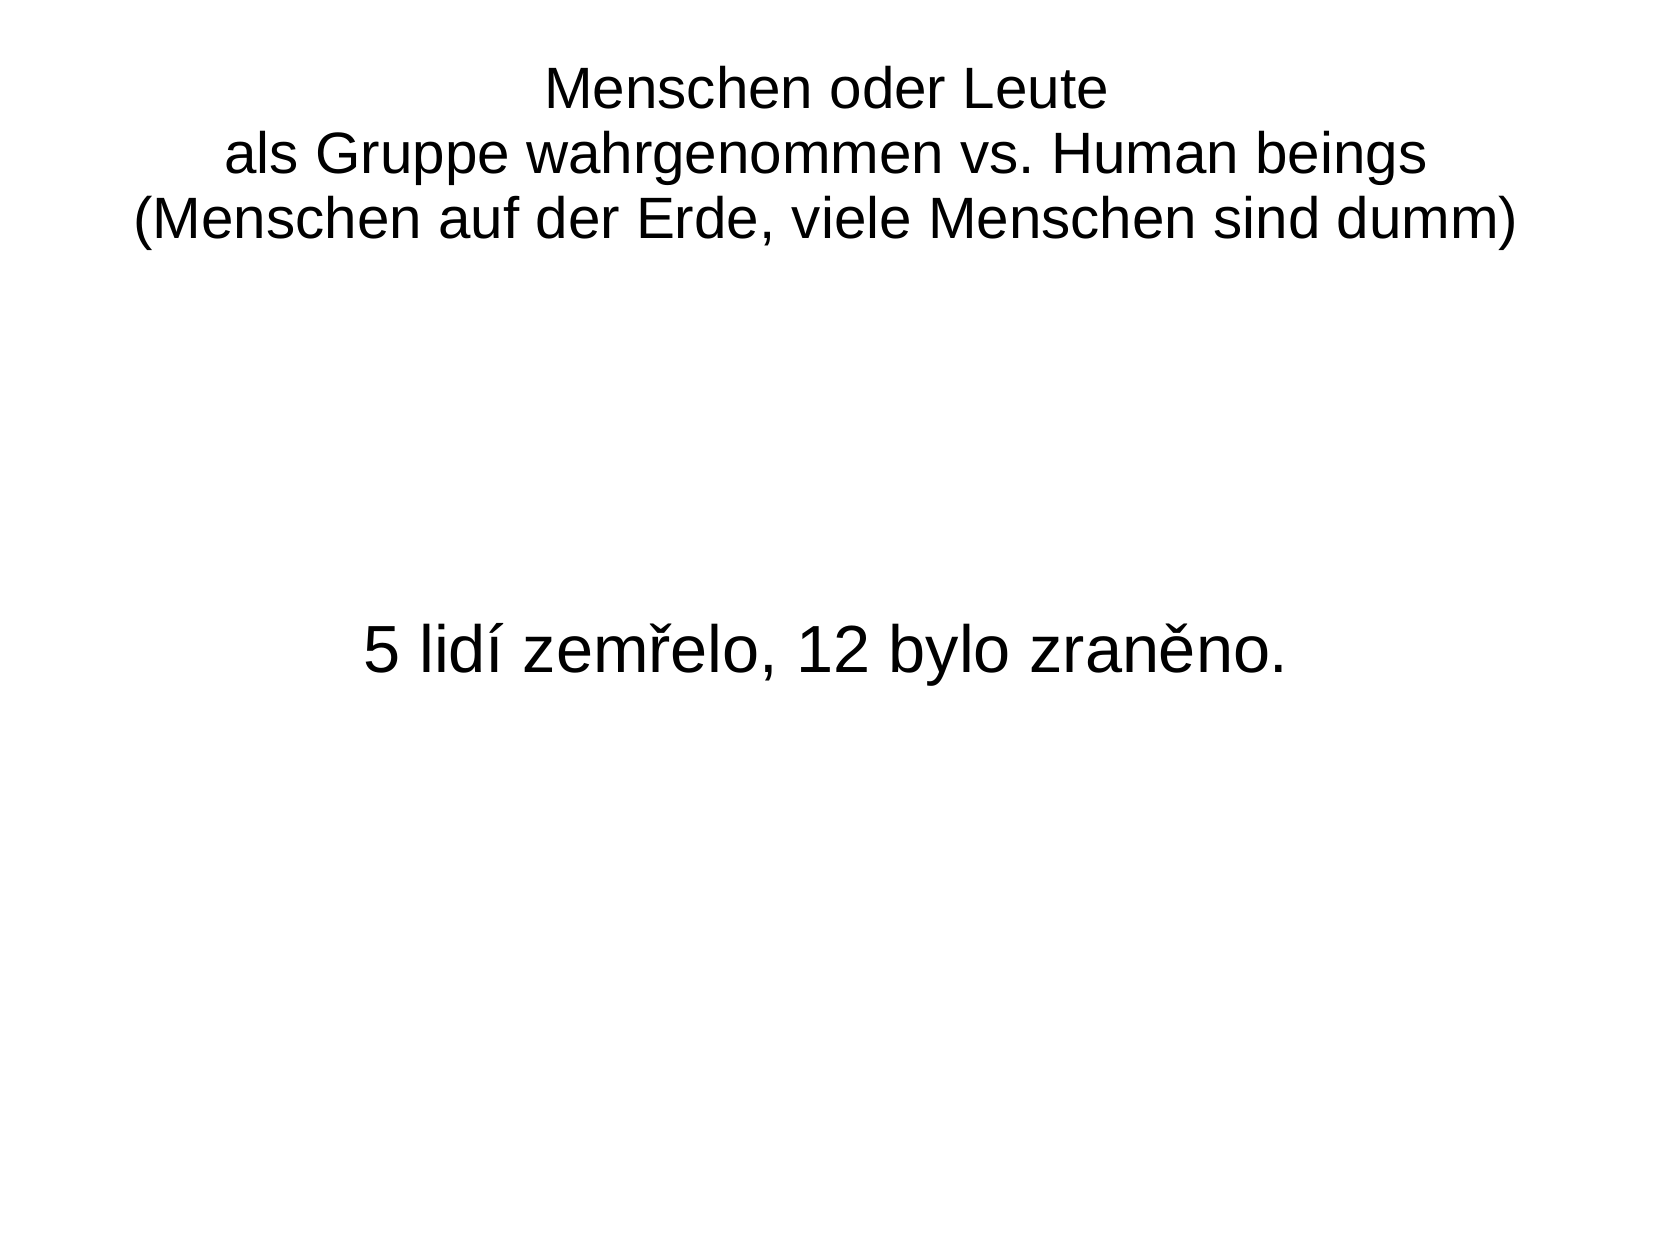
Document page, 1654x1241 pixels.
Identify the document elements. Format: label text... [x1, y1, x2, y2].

subtitle 5 lidí zemřelo, 12 bylo zraněno. [82, 290, 1571, 1010]
title Menschen oder Leute als Gruppe wahrgenommen vs. Human beings (Menschen auf der Erde, viele Menschen sind dumm) [82, 49, 1571, 257]
